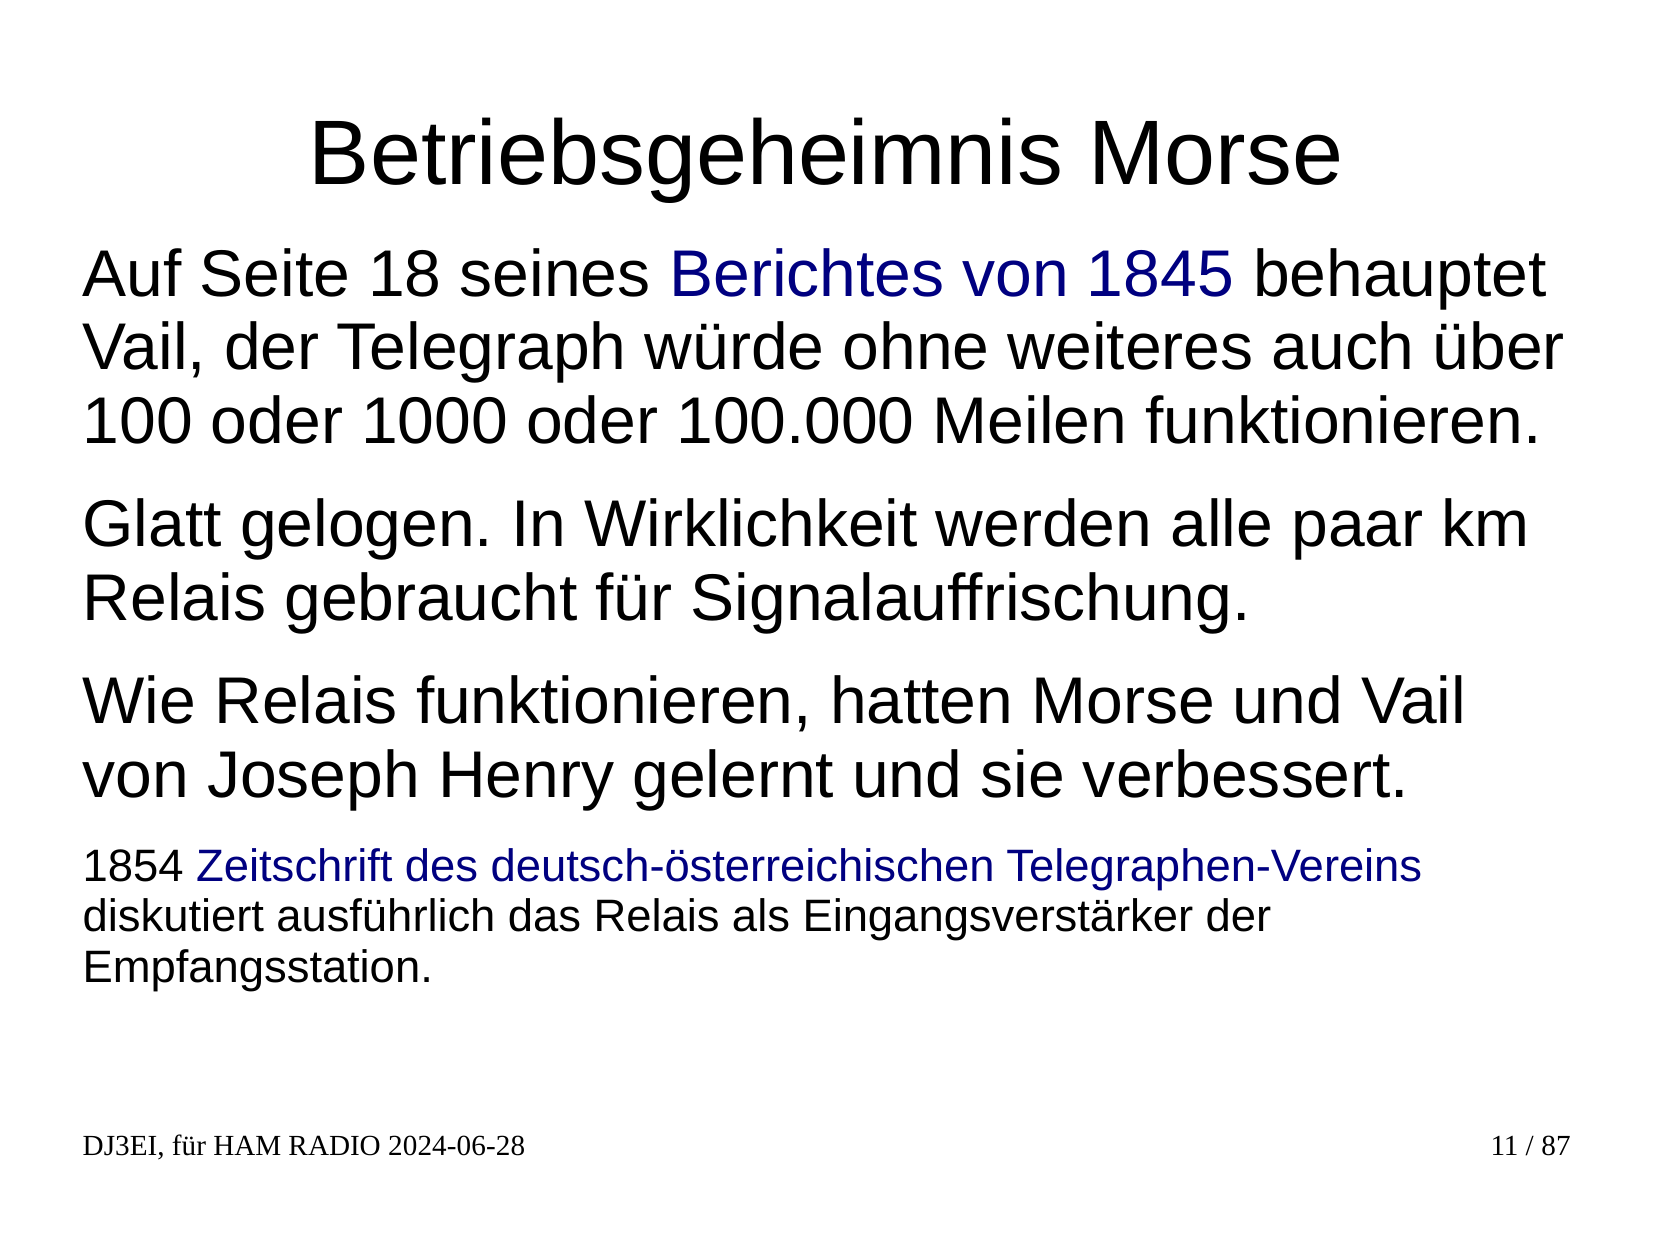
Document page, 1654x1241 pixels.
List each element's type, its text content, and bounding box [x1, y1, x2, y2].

title Betriebsgeheimnis Morse [82, 49, 1571, 236]
list Auf Seite 18 seines Berichtes von 1845 behauptet Vail, der Telegraph würde ohne weiteres auch über 100 oder 1000 oder 100.000 Meilen funktionieren. Glatt gelogen. In Wirklichkeit werden alle paar km Relais gebraucht für Signalauffrischung. Wie Relais funktionieren, hatten Morse und Vail von Joseph Henry gelernt und sie verbessert. 1854 Zeitschrift des deutsch-österreichischen Telegraphen-Vereins diskutiert ausführlich das Relais als Eingangsverstärker der Empfangsstation. [82, 236, 1571, 1063]
